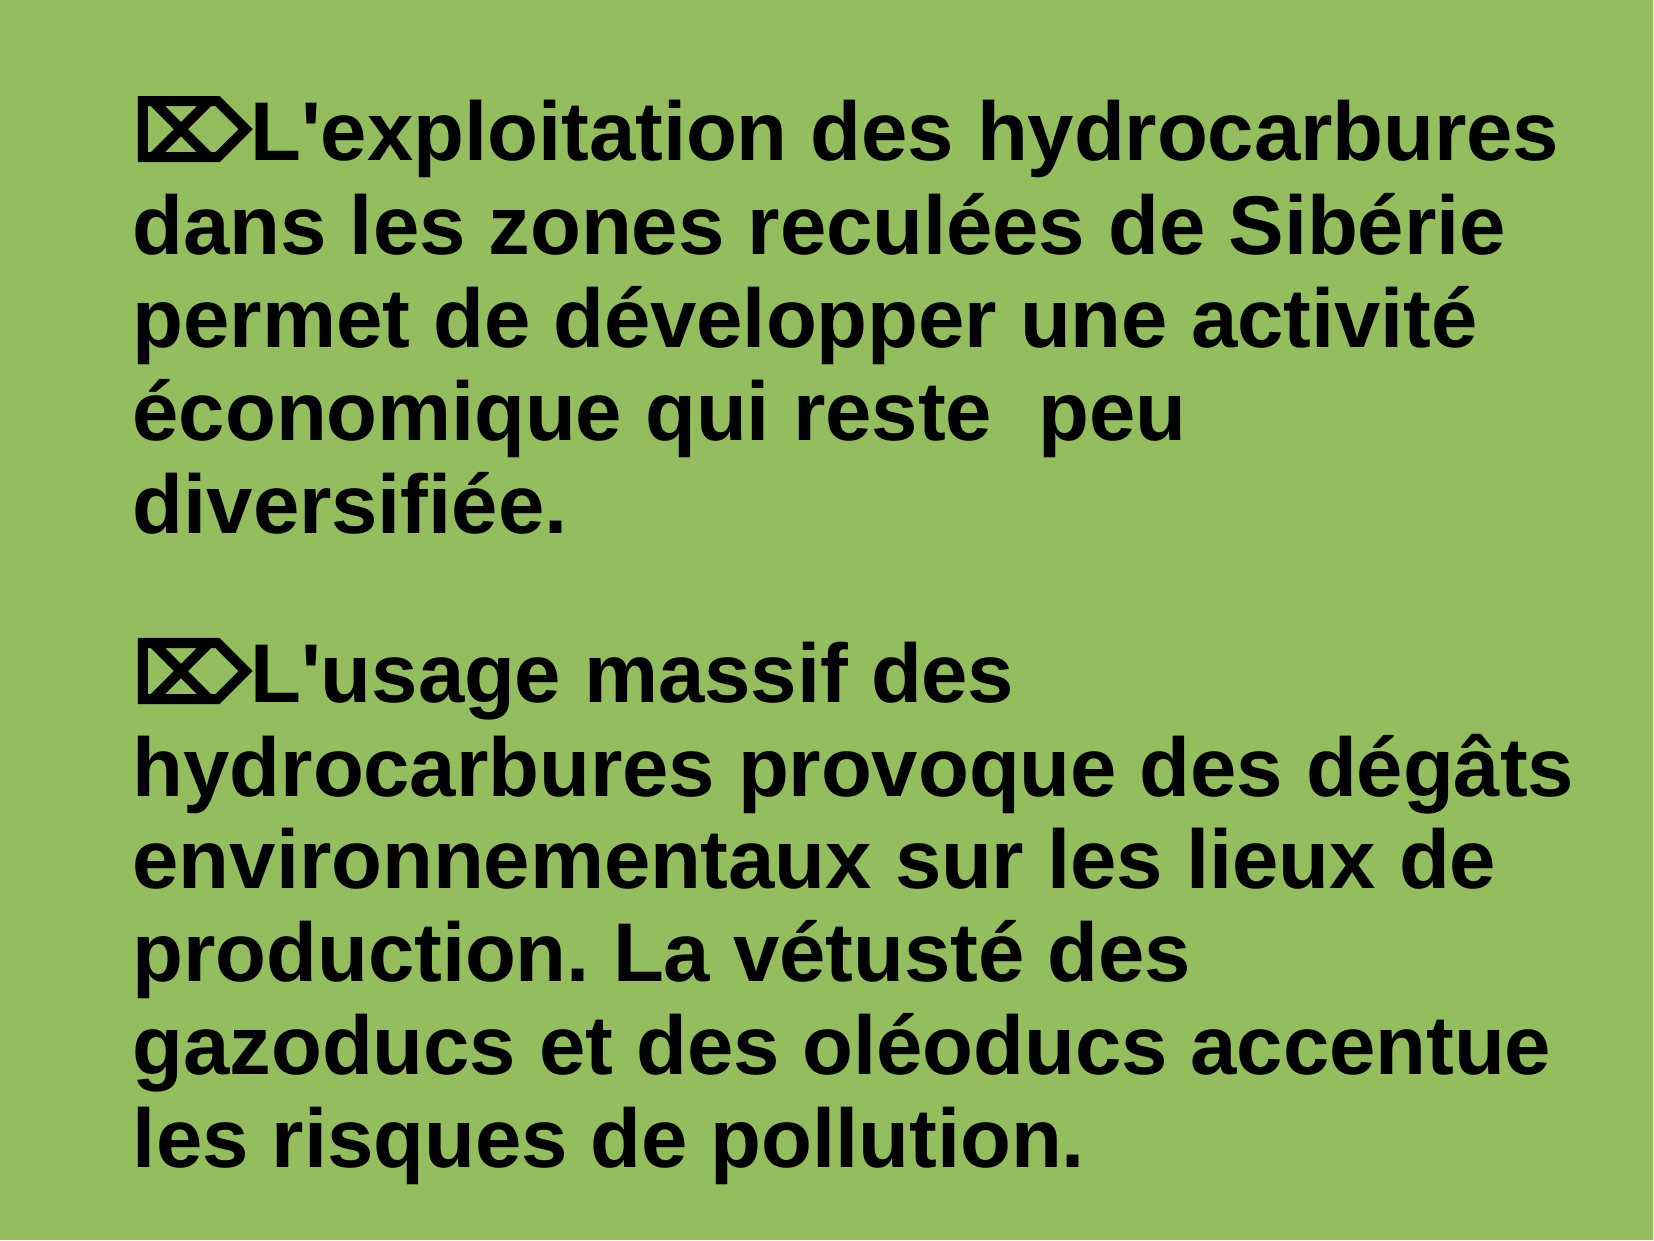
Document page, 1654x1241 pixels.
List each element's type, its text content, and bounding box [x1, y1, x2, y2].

text_box L'usage massif des hydrocarbures provoque des dégâts environnementaux sur les lieux de production. La vétusté des gazoducs et des oléoducs accentue les risques de pollution. [118, 620, 1595, 1193]
text_box L'exploitation des hydrocarbures dans les zones reculées de Sibérie permet de développer une activité économique qui reste peu diversifiée. [118, 78, 1625, 559]
